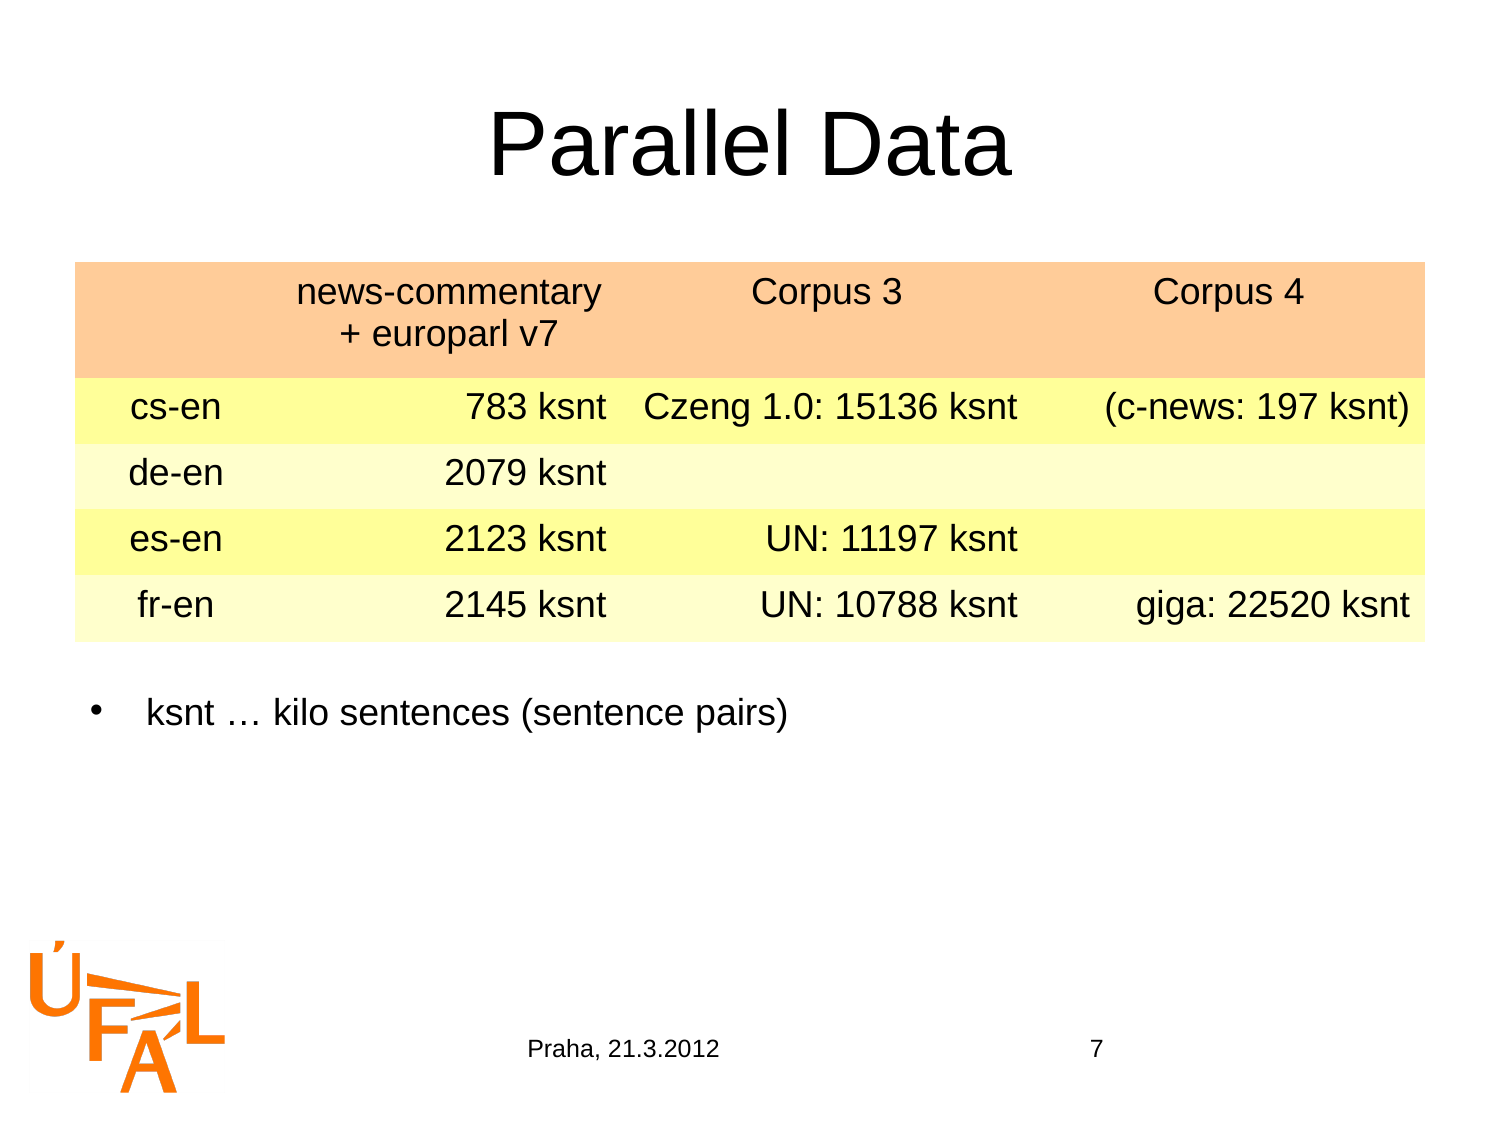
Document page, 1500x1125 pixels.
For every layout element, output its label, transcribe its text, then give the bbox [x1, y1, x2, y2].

table_cell 2145 ksnt [277, 575, 621, 642]
table_cell es-en [75, 509, 277, 575]
table_cell giga: 22520 ksnt [1033, 575, 1425, 642]
table_cell de-en [75, 444, 277, 509]
table_cell 2123 ksnt [277, 509, 621, 575]
list ksnt … kilo sentences (sentence pairs) [75, 679, 1426, 975]
table_cell (c-news: 197 ksnt) [1033, 378, 1425, 444]
picture [29, 940, 225, 1093]
table_cell [1033, 444, 1425, 509]
table_header [75, 262, 277, 378]
title Parallel Data [75, 14, 1426, 263]
table_header news-commentary + europarl v7 [277, 262, 621, 378]
table_cell fr-en [75, 575, 277, 642]
table_cell 783 ksnt [277, 378, 621, 444]
table_cell 2079 ksnt [277, 444, 621, 509]
table_cell [1033, 509, 1425, 575]
table_cell [621, 444, 1033, 509]
table_header Corpus 4 [1033, 262, 1425, 378]
table_cell UN: 10788 ksnt [621, 575, 1033, 642]
table_cell Czeng 1.0: 15136 ksnt [621, 378, 1033, 444]
table_cell UN: 11197 ksnt [621, 509, 1033, 575]
table_header Corpus 3 [621, 262, 1033, 378]
table_cell cs-en [75, 378, 277, 444]
